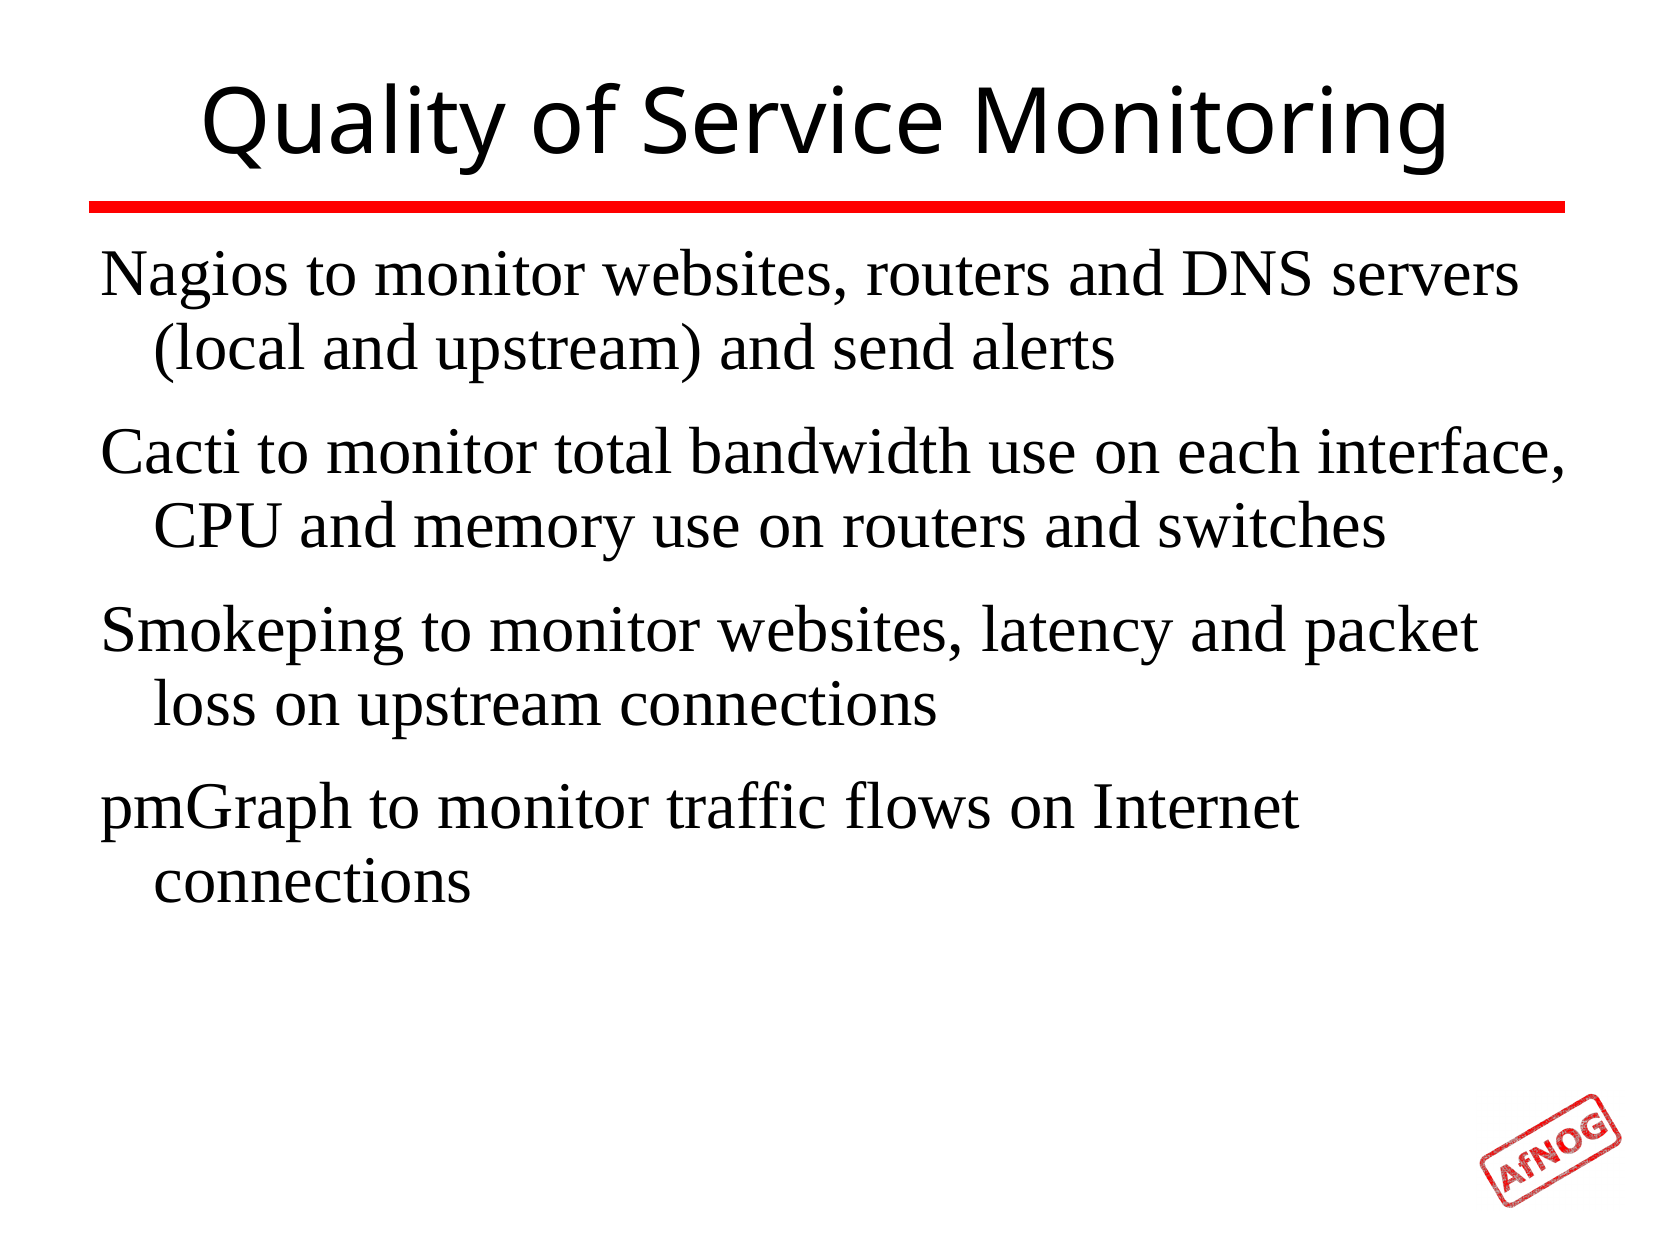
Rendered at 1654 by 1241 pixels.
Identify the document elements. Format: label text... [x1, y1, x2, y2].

title Quality of Service Monitoring [88, 29, 1565, 207]
picture [1476, 1090, 1625, 1211]
list Nagios to monitor websites, routers and DNS servers (local and upstream) and send alerts Cacti to monitor total bandwidth use on each interface, CPU and memory use on routers and switches Smokeping to monitor websites, latency and packet loss on upstream connections pmGraph to monitor traffic flows on Internet connections [82, 236, 1571, 1123]
